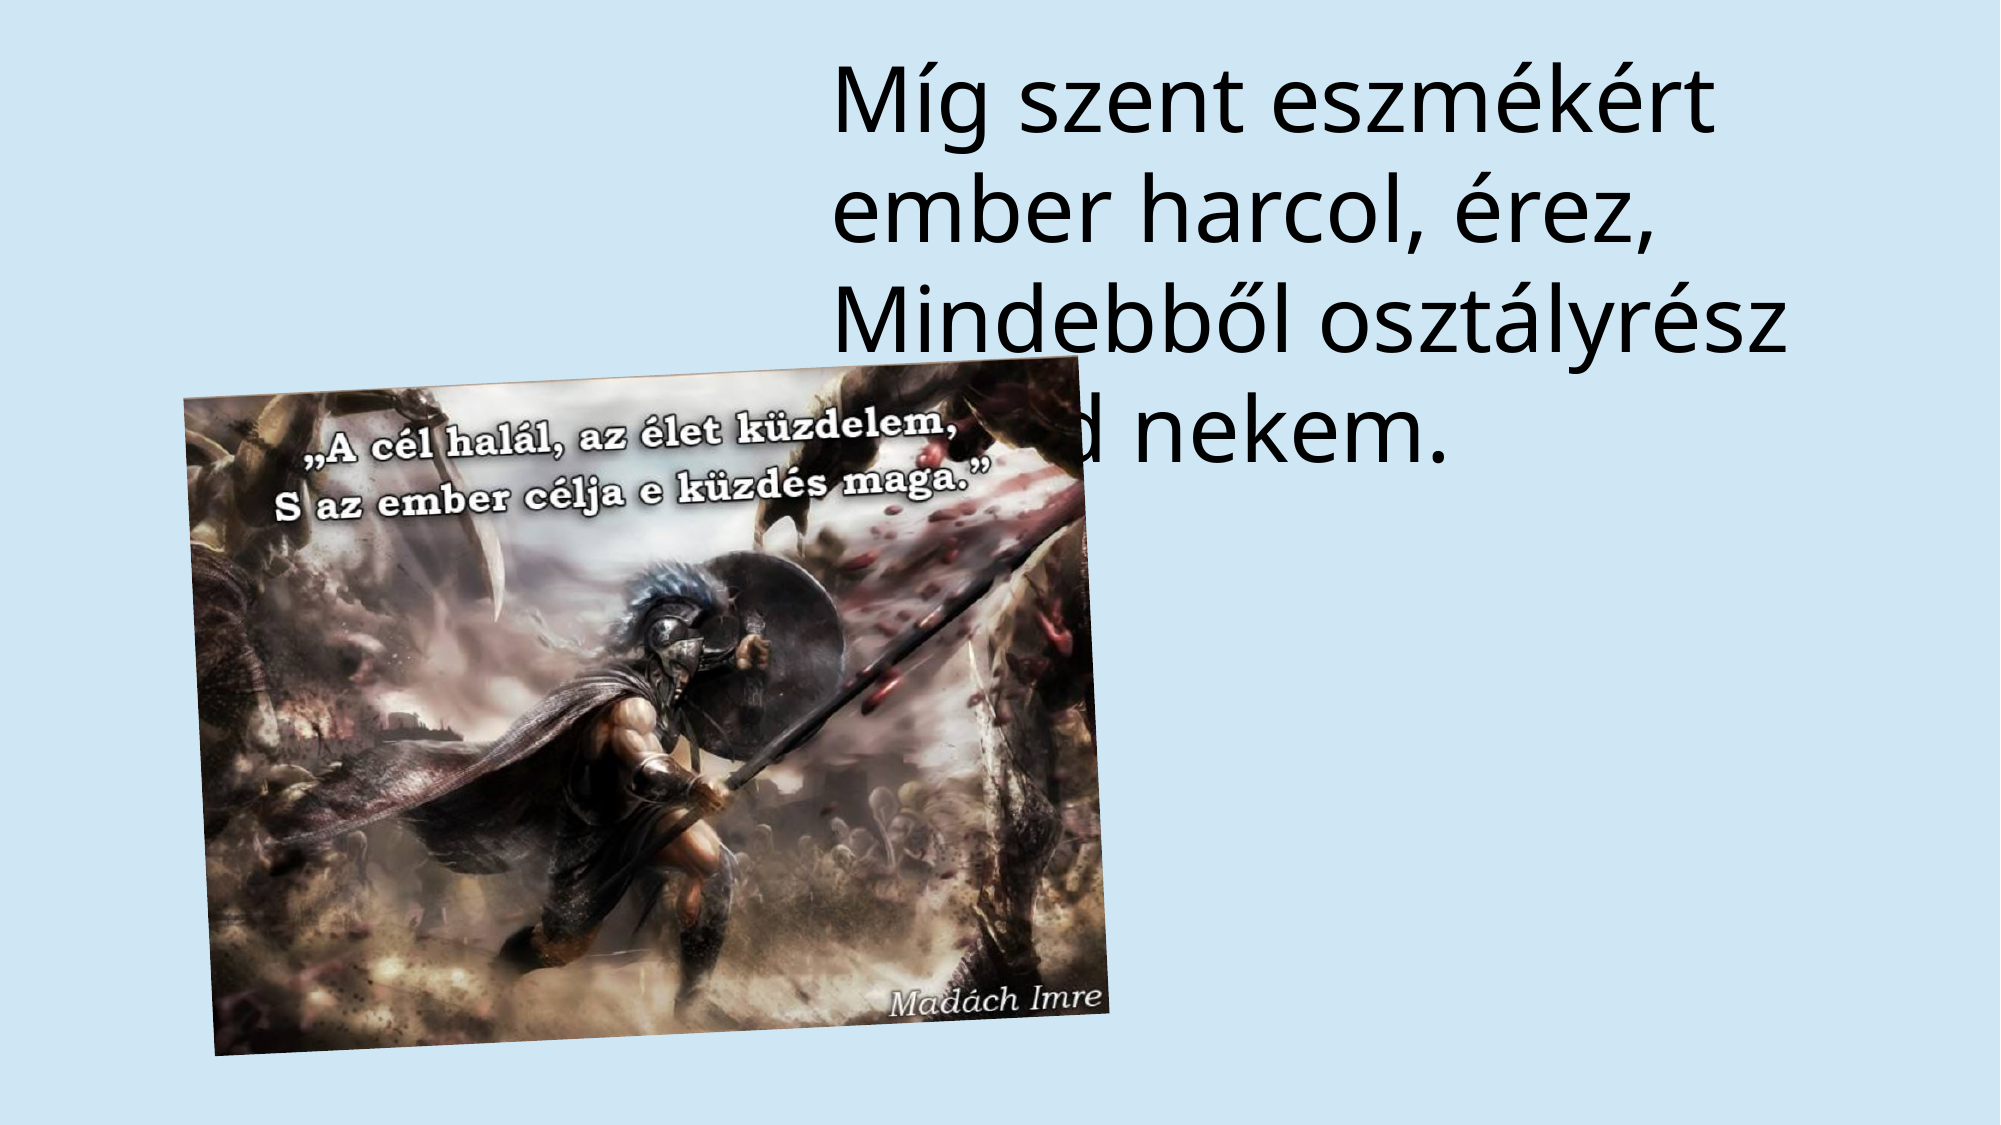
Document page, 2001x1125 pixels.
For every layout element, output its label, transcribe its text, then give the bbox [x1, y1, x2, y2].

picture [183, 354, 1110, 1057]
text_box Míg szent eszmékért ember harcol, érez, Mindebből osztályrész jutand nekem. [815, 33, 1976, 599]
